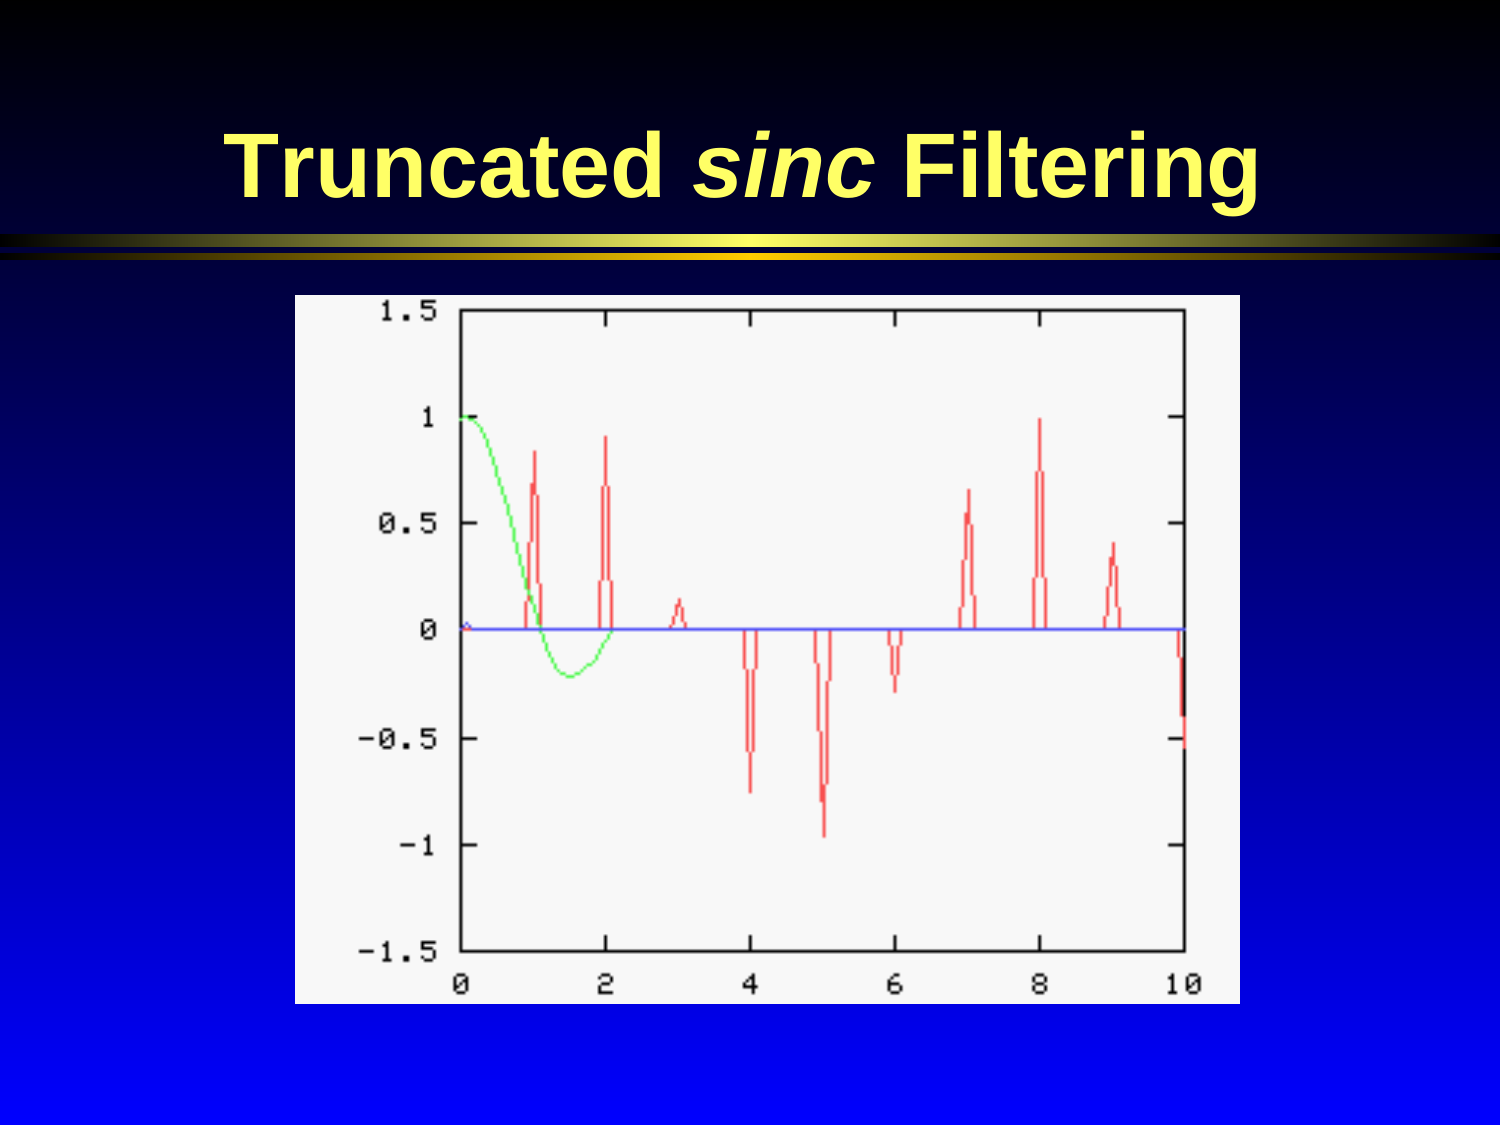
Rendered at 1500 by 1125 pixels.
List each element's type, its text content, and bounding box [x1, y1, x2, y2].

picture [295, 295, 1240, 1004]
title Truncated sinc Filtering [99, 37, 1388, 225]
